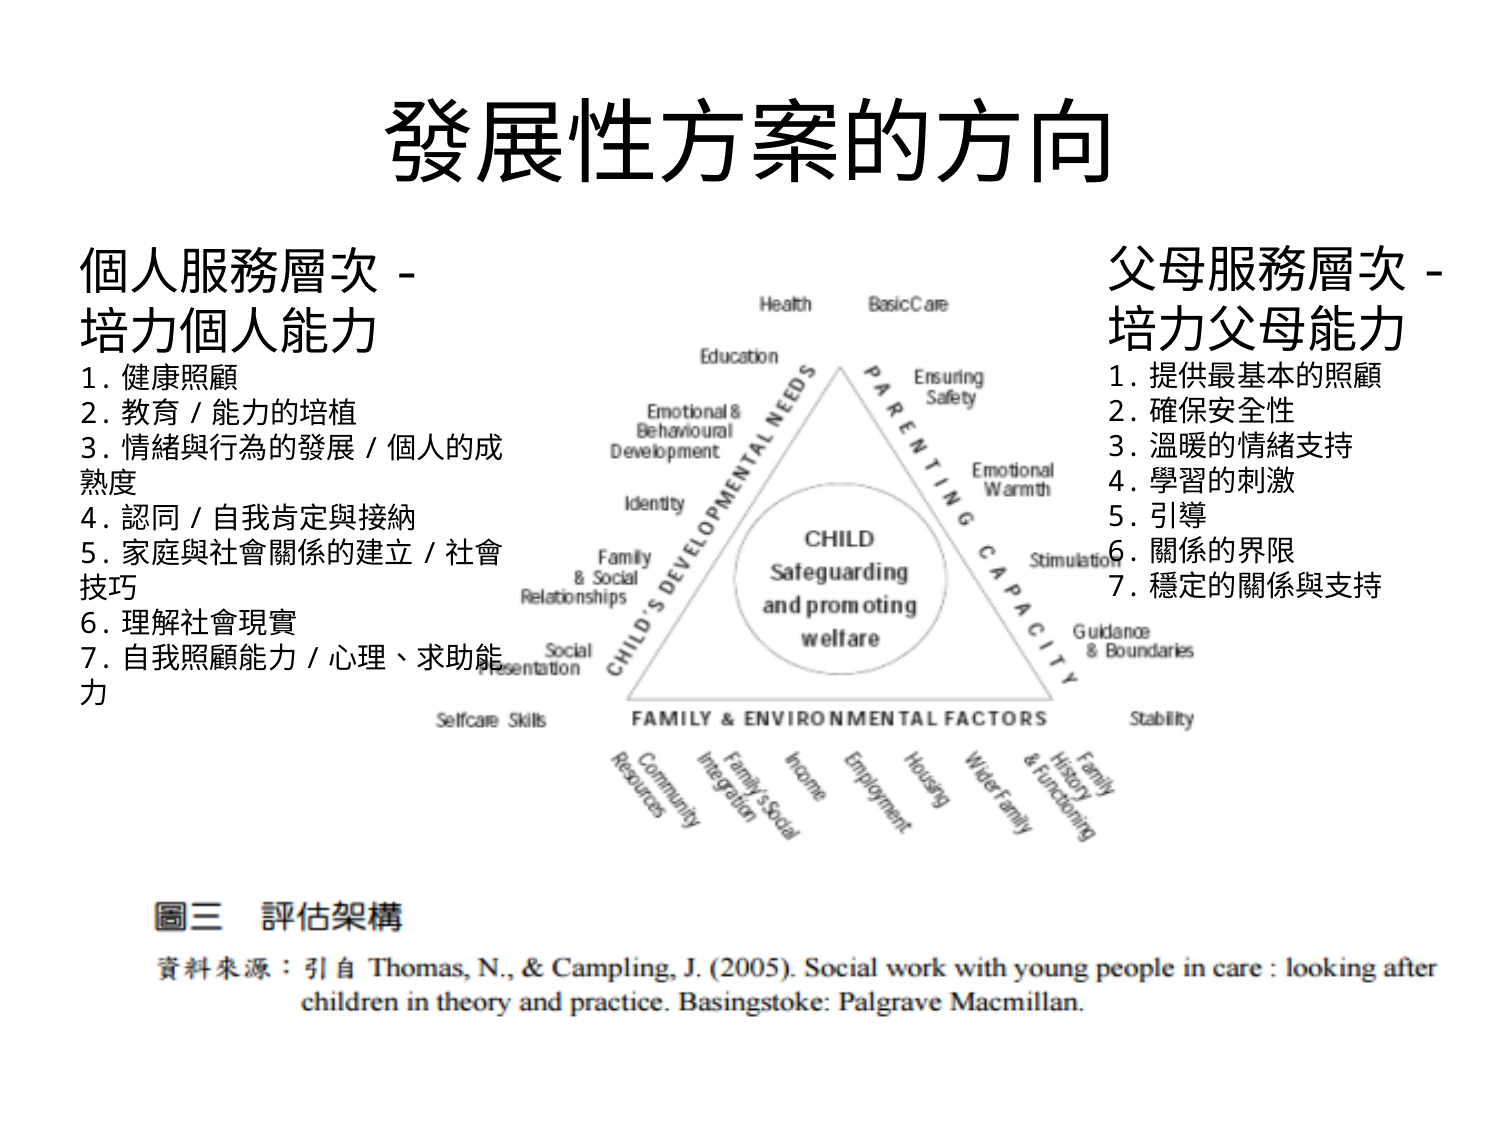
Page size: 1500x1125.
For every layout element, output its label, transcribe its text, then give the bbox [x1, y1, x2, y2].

picture [135, 278, 1459, 1043]
text_box 父母服務層次-培力父母能力 1.提供最基本的照顧 2.確保安全性 3.溫暖的情緒支持 4.學習的刺激 5.引導 6.關係的界限 7.穩定的關係與支持 [1092, 229, 1471, 614]
title 發展性方案的方向 [75, 45, 1426, 233]
text_box 個人服務層次- 培力個人能力 1.健康照顧 2.教育/能力的培植 3.情緒與行為的發展/個人的成熟度 4.認同/自我肯定與接納 5.家庭與社會關係的建立/社會技巧 6.理解社會現實 7.自我照顧能力/心理、求助能力 [64, 231, 538, 687]
